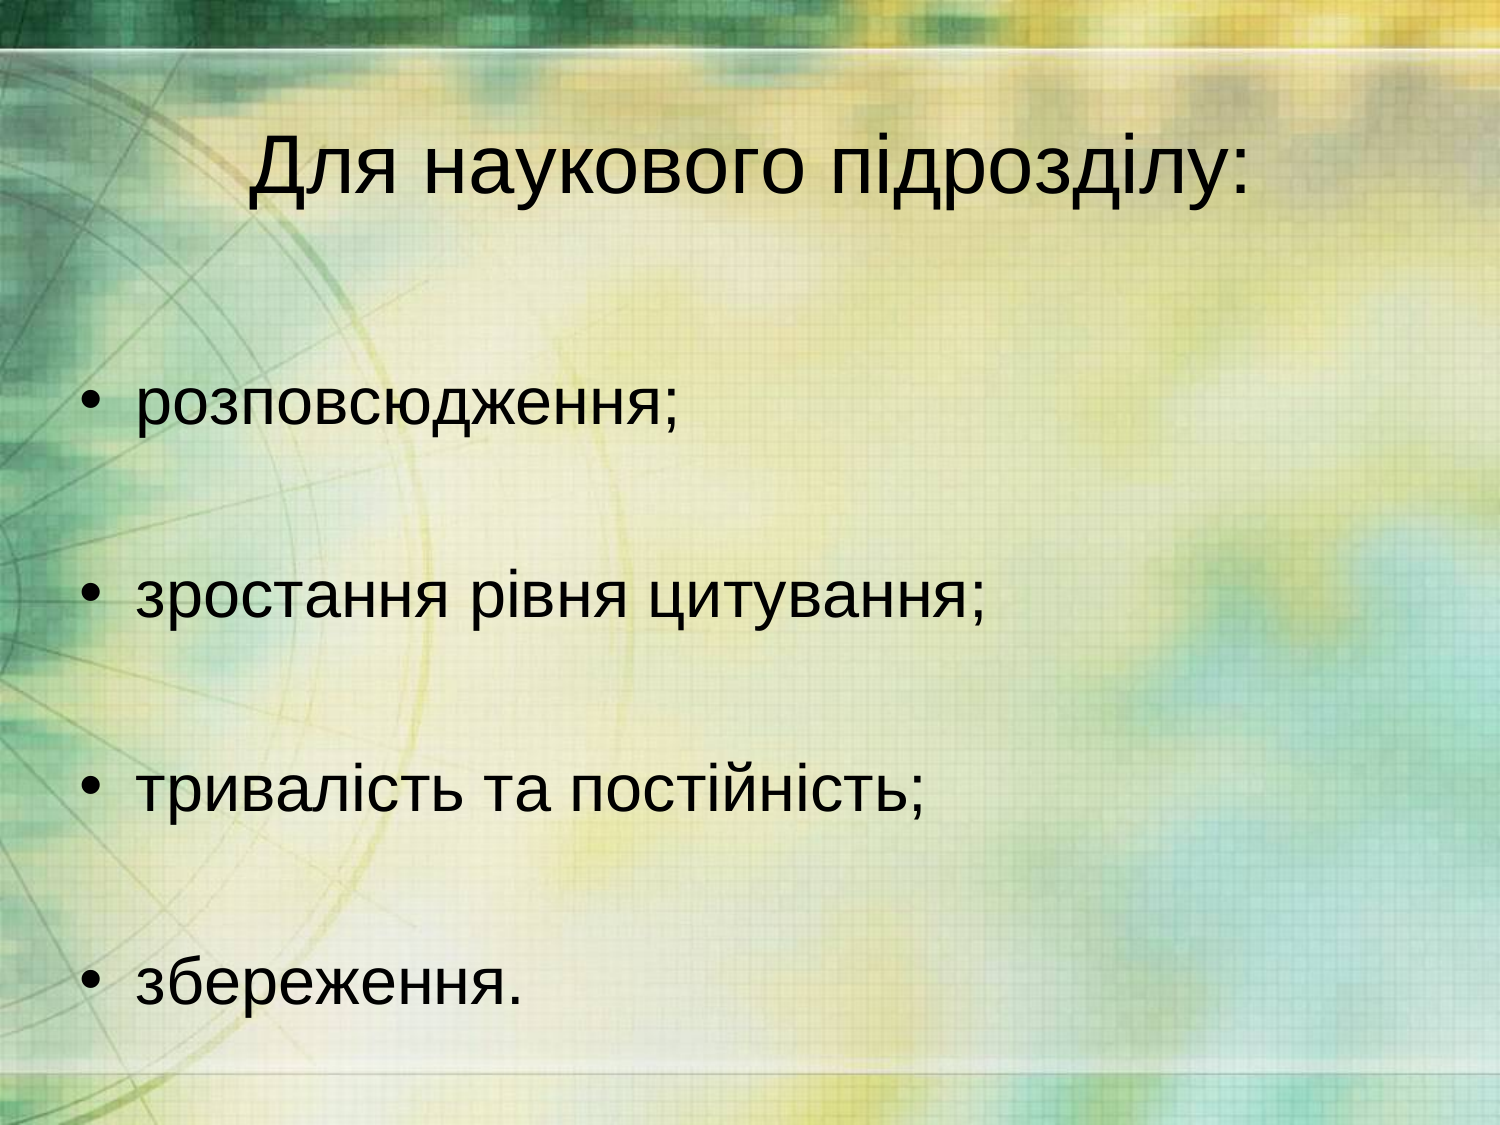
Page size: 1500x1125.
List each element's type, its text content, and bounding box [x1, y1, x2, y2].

picture [0, 0, 1500, 1125]
title Для наукового підрозділу: [76, 66, 1427, 254]
list розповсюдження; зростання рівня цитування; тривалість та постійність; збереження. [64, 350, 1415, 1093]
